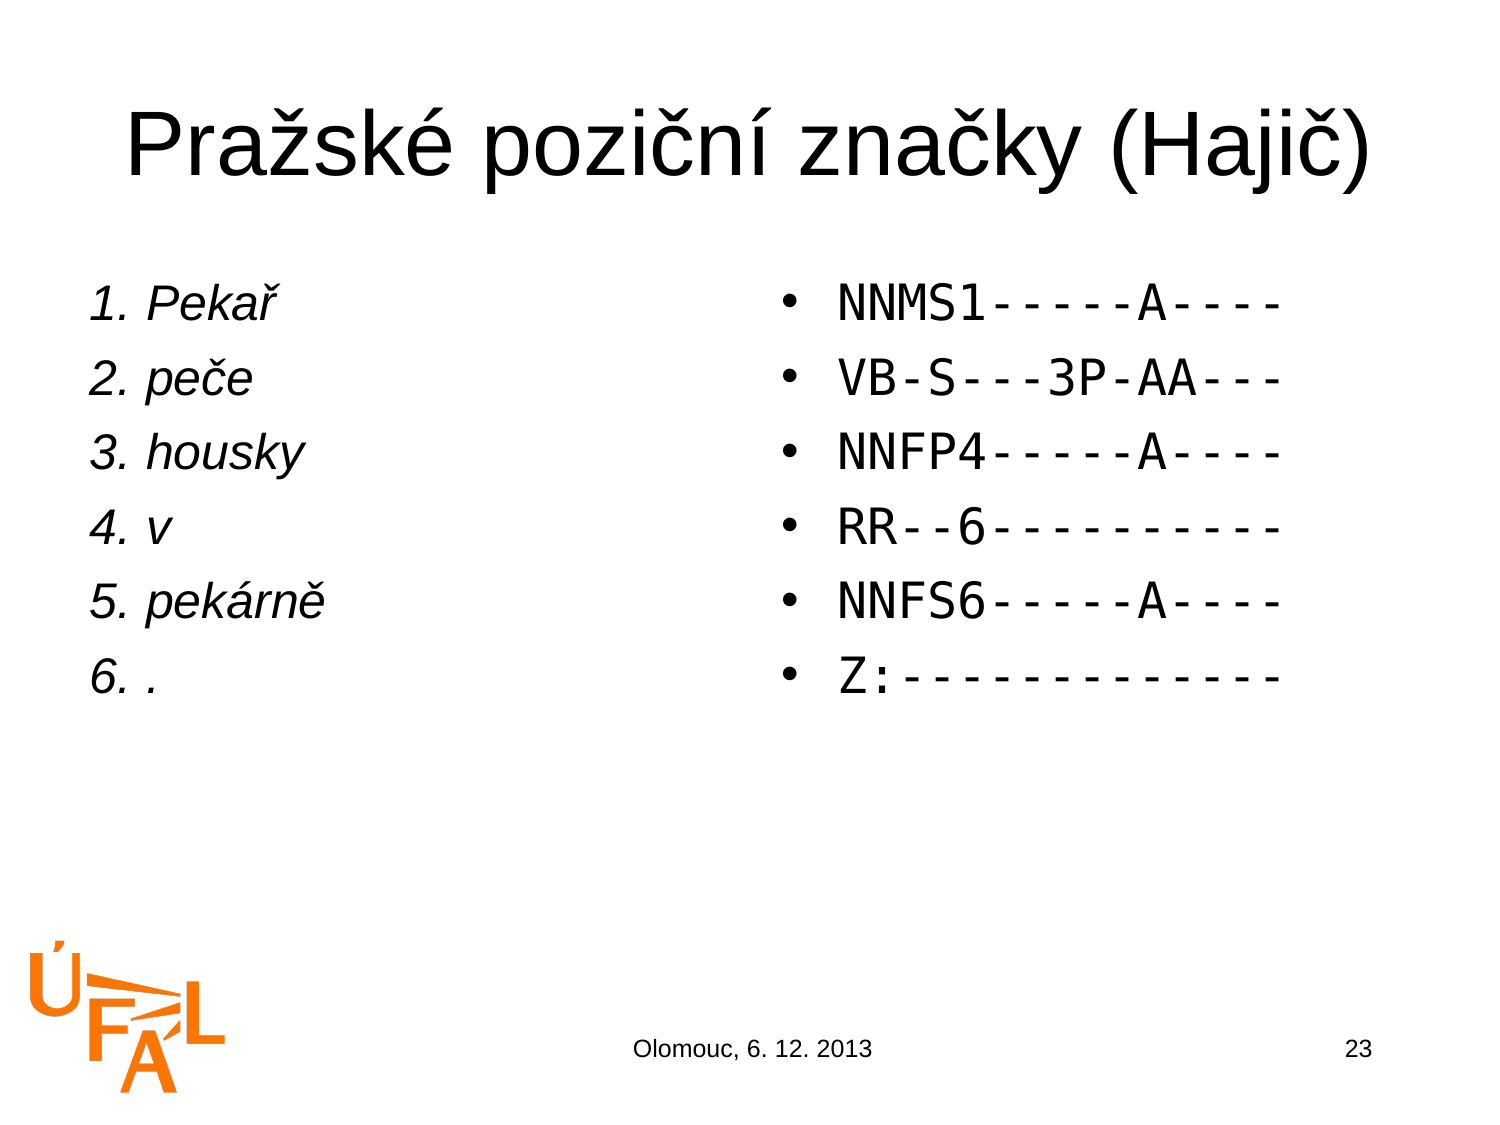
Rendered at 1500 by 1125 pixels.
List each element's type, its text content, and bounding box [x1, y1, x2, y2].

picture [29, 940, 225, 1093]
list Pekař peče housky v pekárně . [75, 262, 734, 932]
title Pražské poziční značky (Hajič) [75, 14, 1426, 263]
list NNMS1-----A---- VB-S---3P-AA--- NNFP4-----A---- RR--6---------- NNFS6-----A---- Z:------------- [766, 262, 1426, 932]
